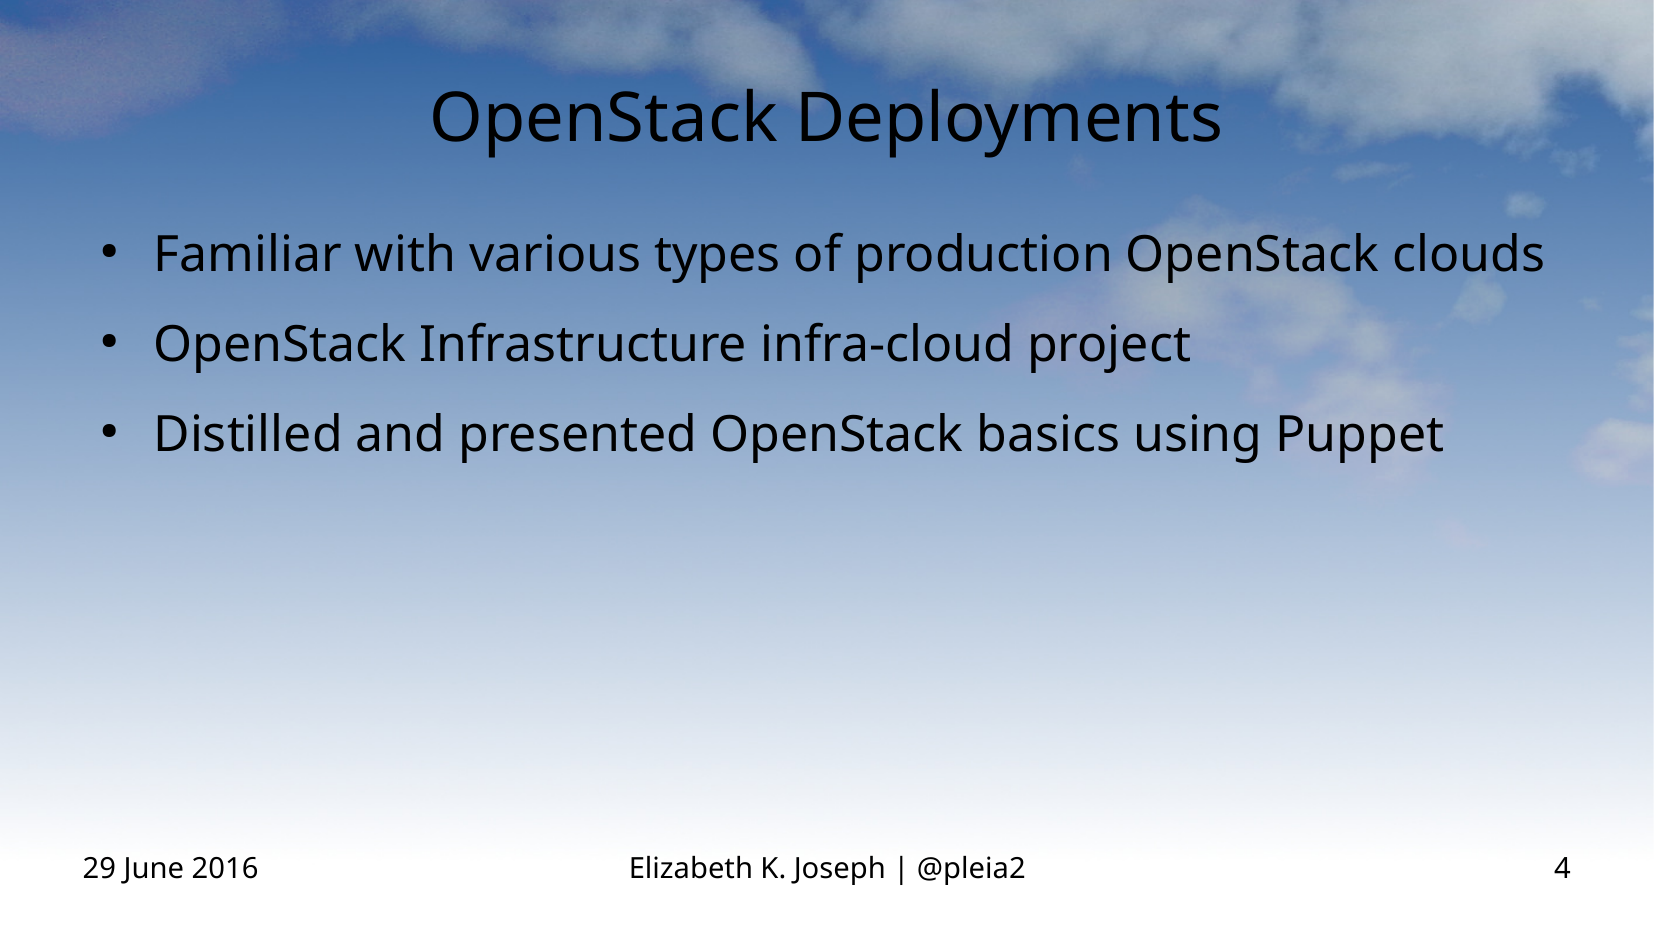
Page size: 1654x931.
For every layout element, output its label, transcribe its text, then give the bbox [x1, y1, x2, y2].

list Familiar with various types of production OpenStack clouds OpenStack Infrastructure infra-cloud project Distilled and presented OpenStack basics using Puppet [82, 217, 1571, 758]
title OpenStack Deployments [82, 37, 1571, 193]
picture [0, 0, 1654, 931]
